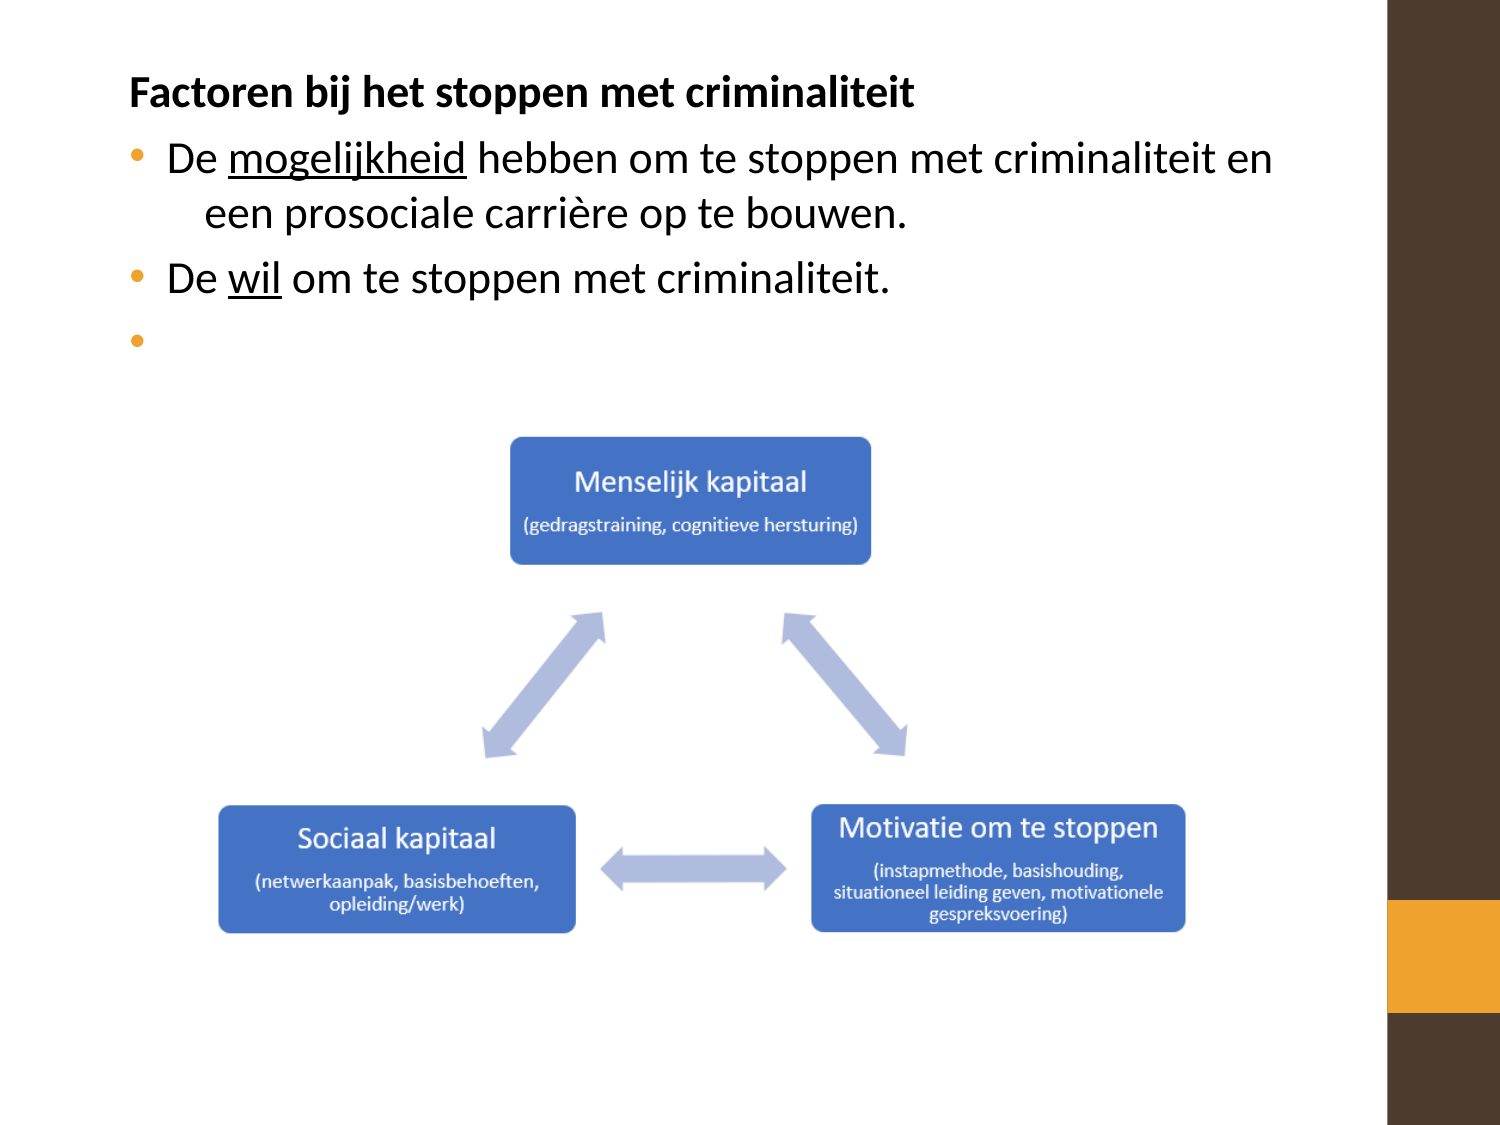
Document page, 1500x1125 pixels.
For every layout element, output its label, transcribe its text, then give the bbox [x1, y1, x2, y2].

list Factoren bij het stoppen met criminaliteit De mogelijkheid hebben om te stoppen met criminaliteit en een prosociale carrière op te bouwen. De wil om te stoppen met criminaliteit. [76, 54, 1327, 374]
picture [209, 414, 1194, 937]
